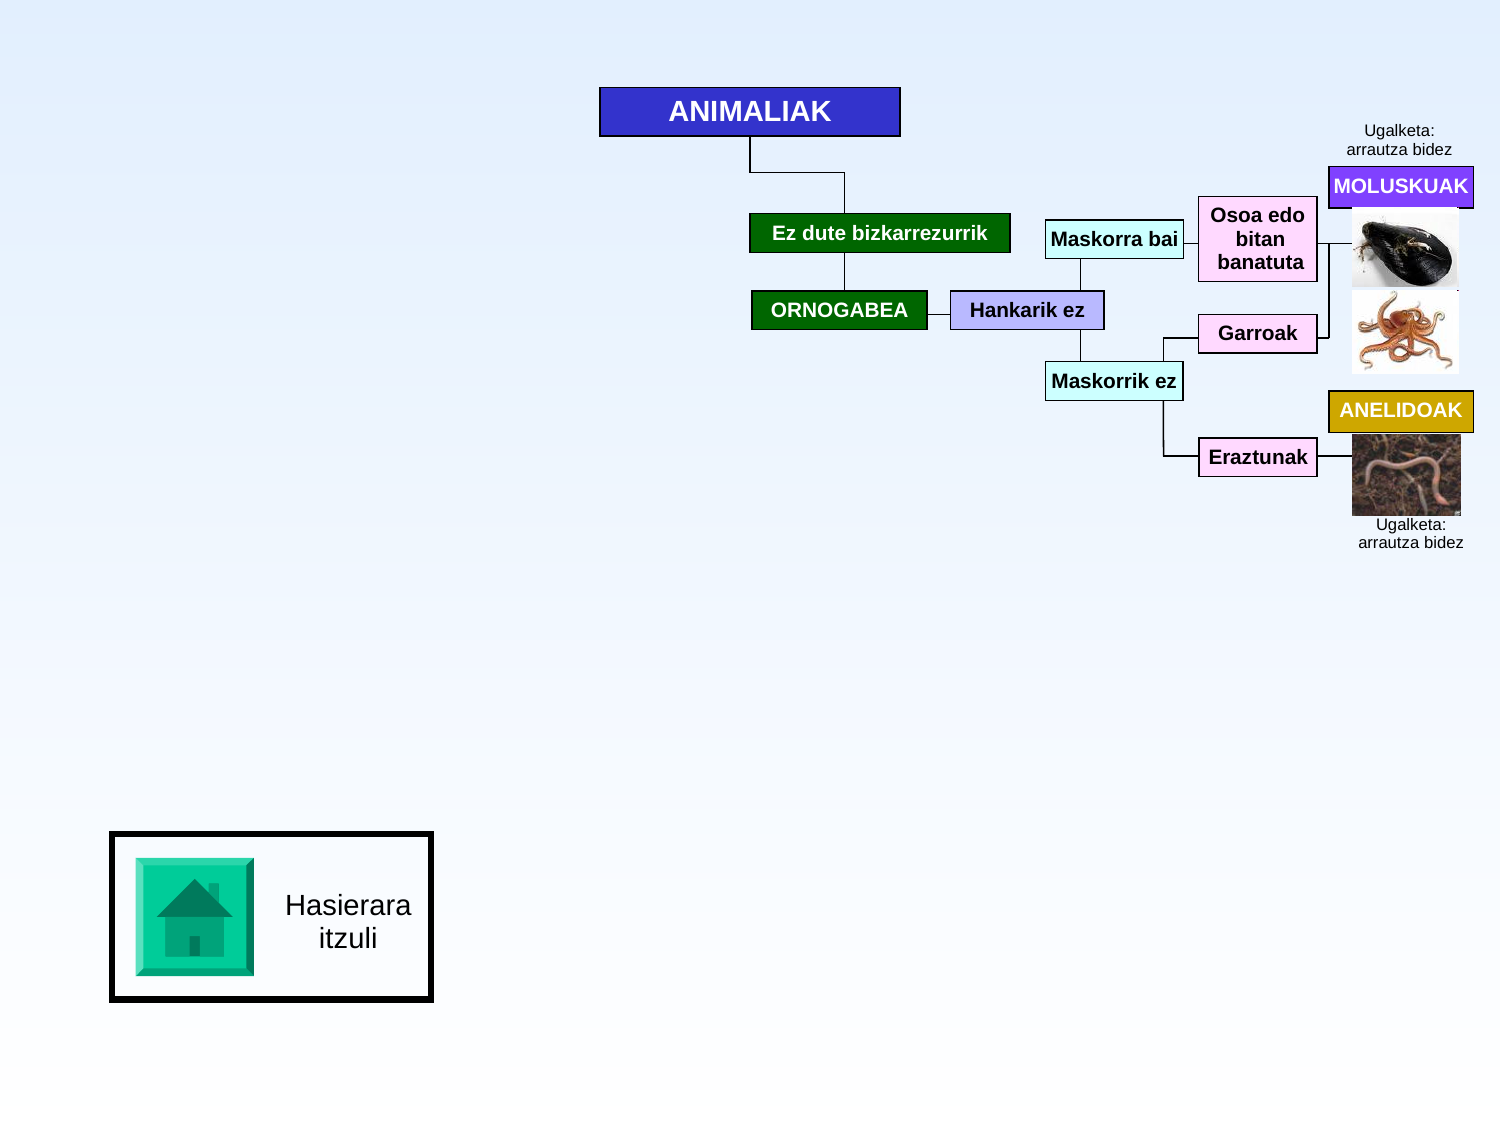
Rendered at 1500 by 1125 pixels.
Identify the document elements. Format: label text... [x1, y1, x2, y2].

text_box Hasierara itzuli [265, 881, 428, 963]
text_box Ugalketa: arrautza bidez [1328, 113, 1471, 167]
text_box Osoa edo bitan banatuta [1198, 196, 1317, 282]
text_box Maskorra bai [1045, 219, 1184, 259]
picture [1352, 290, 1459, 374]
text_box ANELIDOAK [1328, 391, 1474, 433]
text_box Hankarik ez [950, 290, 1105, 330]
text_box Ez dute bizkarrezurrik [749, 213, 1010, 253]
text_box ORNOGABEA [752, 290, 928, 330]
text_box MOLUSKUAK [1328, 166, 1474, 209]
picture [1352, 434, 1461, 507]
text_box ANIMALIAK [600, 87, 901, 136]
text_box Maskorrik ez [1045, 361, 1183, 401]
picture [1352, 207, 1459, 287]
text_box Ugalketa: arrautza bidez [1340, 507, 1483, 561]
text_box Garroak [1198, 314, 1317, 354]
text_box Eraztunak [1198, 437, 1318, 477]
